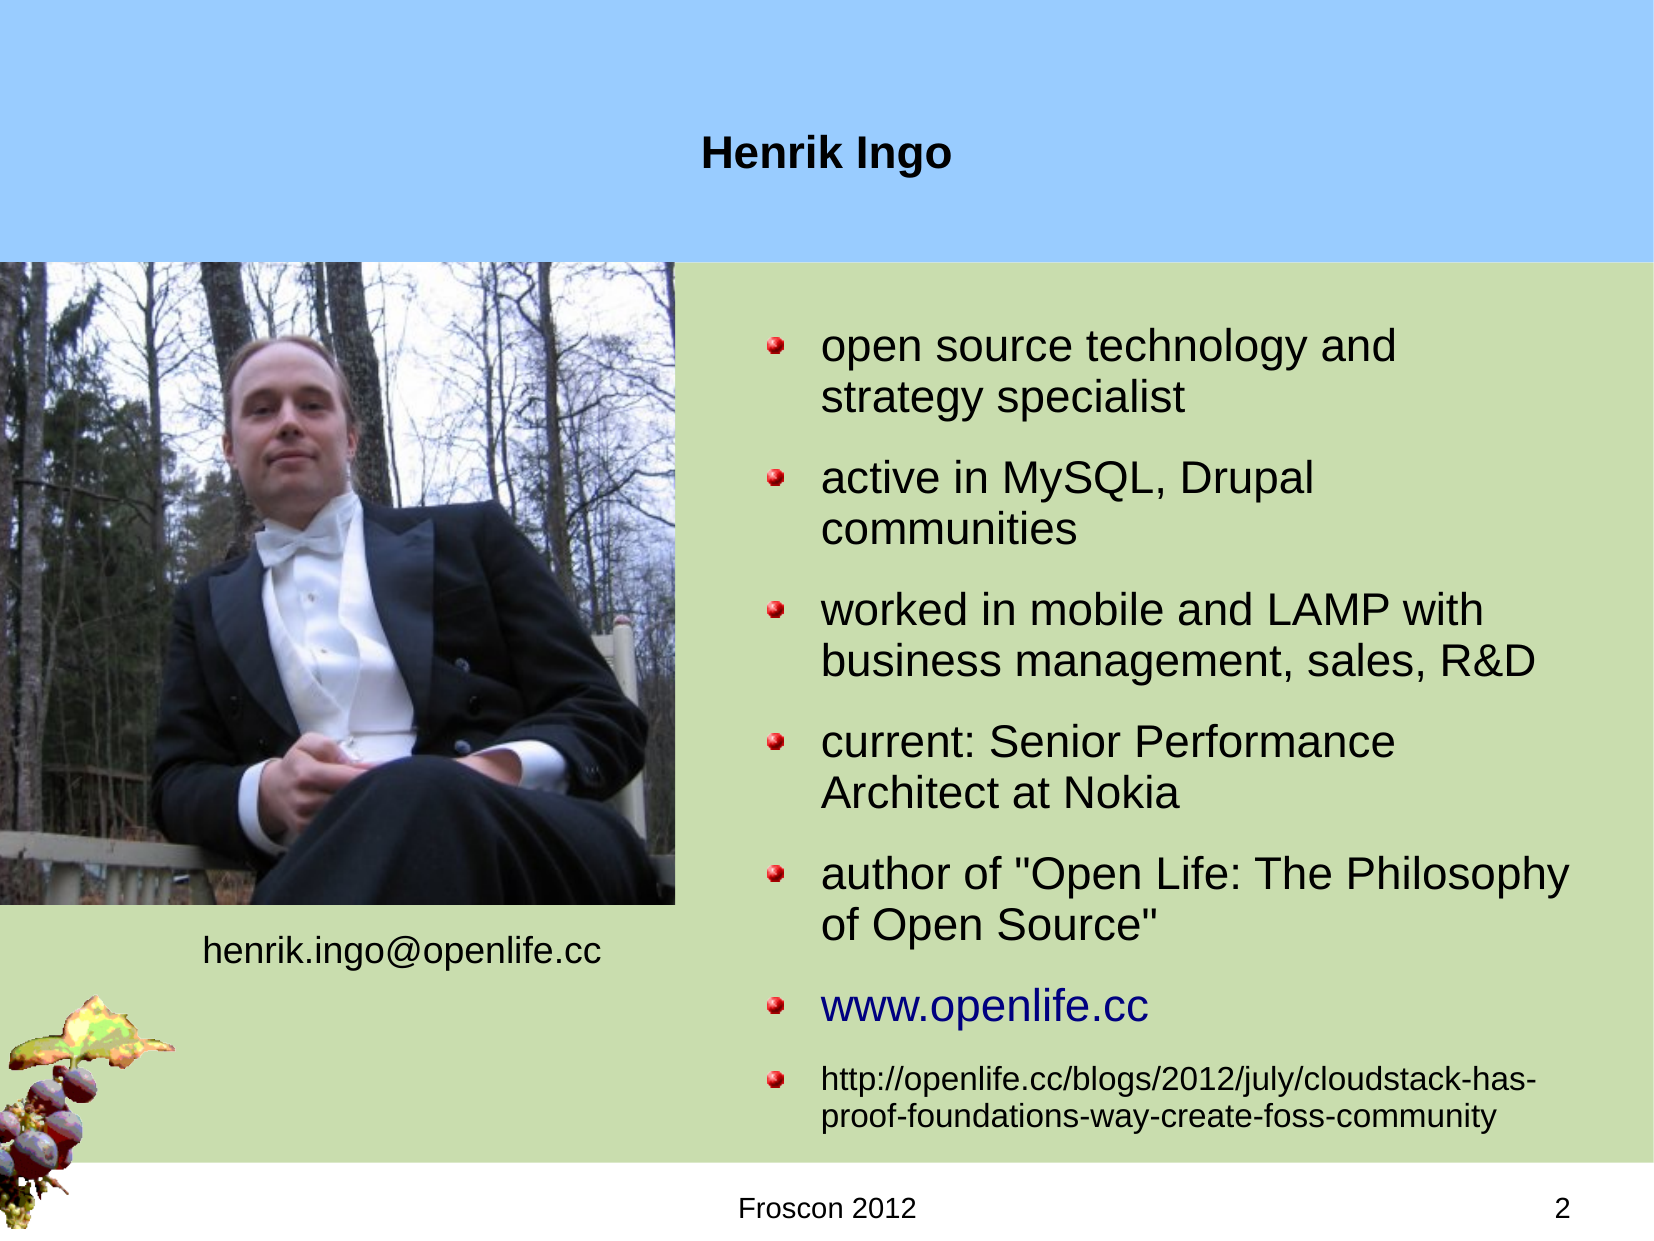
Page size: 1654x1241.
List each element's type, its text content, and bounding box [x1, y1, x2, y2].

picture [0, 262, 676, 905]
list open source technology and strategy specialist active in MySQL, Drupal communities worked in mobile and LAMP with business management, sales, R&D current: Senior Performance Architect at Nokia author of "Open Life: The Philosophy of Open Source" www.openlife.cc http://openlife.cc/blogs/2012/july/cloudstack-has-proof-foundations-way-create-foss-community [750, 319, 1572, 1193]
text_box henrik.ingo@openlife.cc [187, 921, 617, 979]
title Henrik Ingo [82, 49, 1571, 257]
picture [0, 990, 188, 1229]
